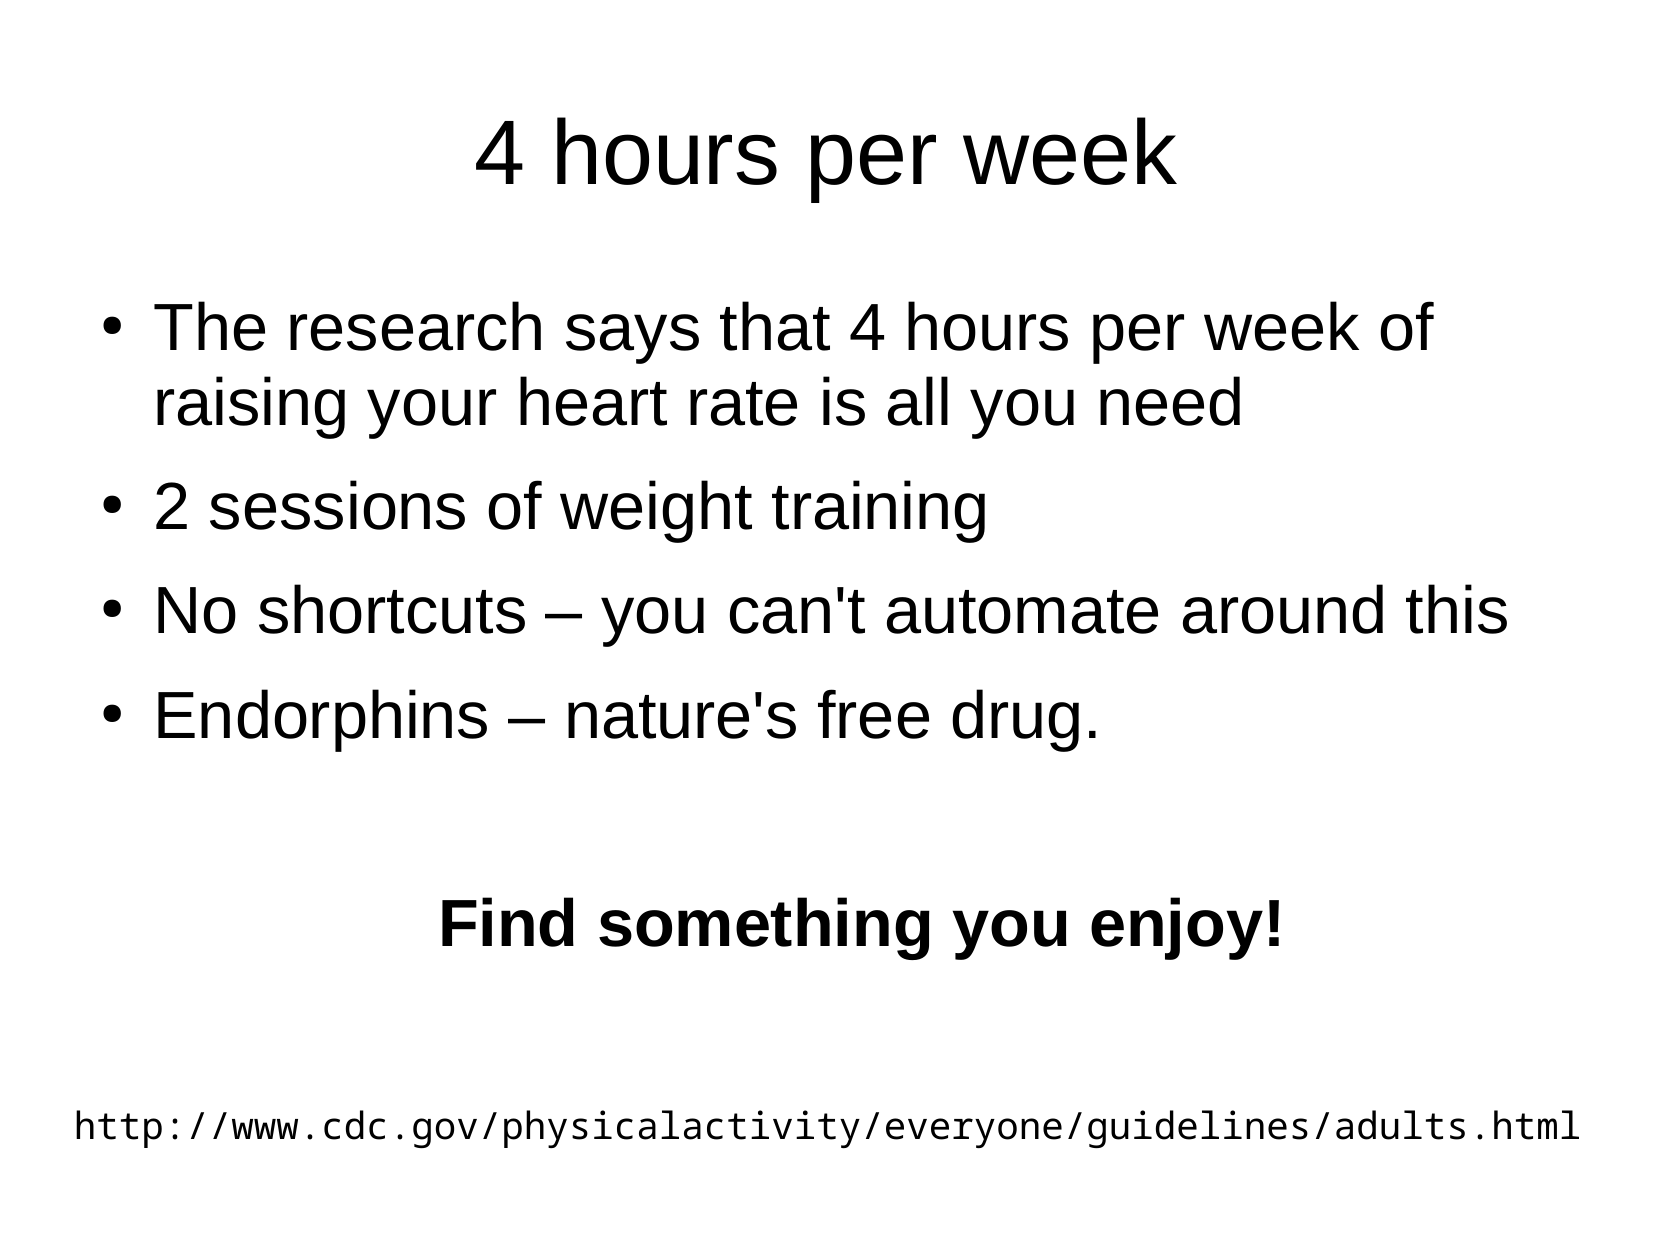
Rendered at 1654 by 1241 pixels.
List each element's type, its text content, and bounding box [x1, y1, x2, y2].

text_box http://www.cdc.gov/physicalactivity/everyone/guidelines/adults.html [59, 1092, 1592, 1151]
list The research says that 4 hours per week of raising your heart rate is all you need 2 sessions of weight training No shortcuts – you can't automate around this Endorphins – nature's free drug. Find something you enjoy! [82, 290, 1571, 1092]
title 4 hours per week [82, 49, 1571, 257]
